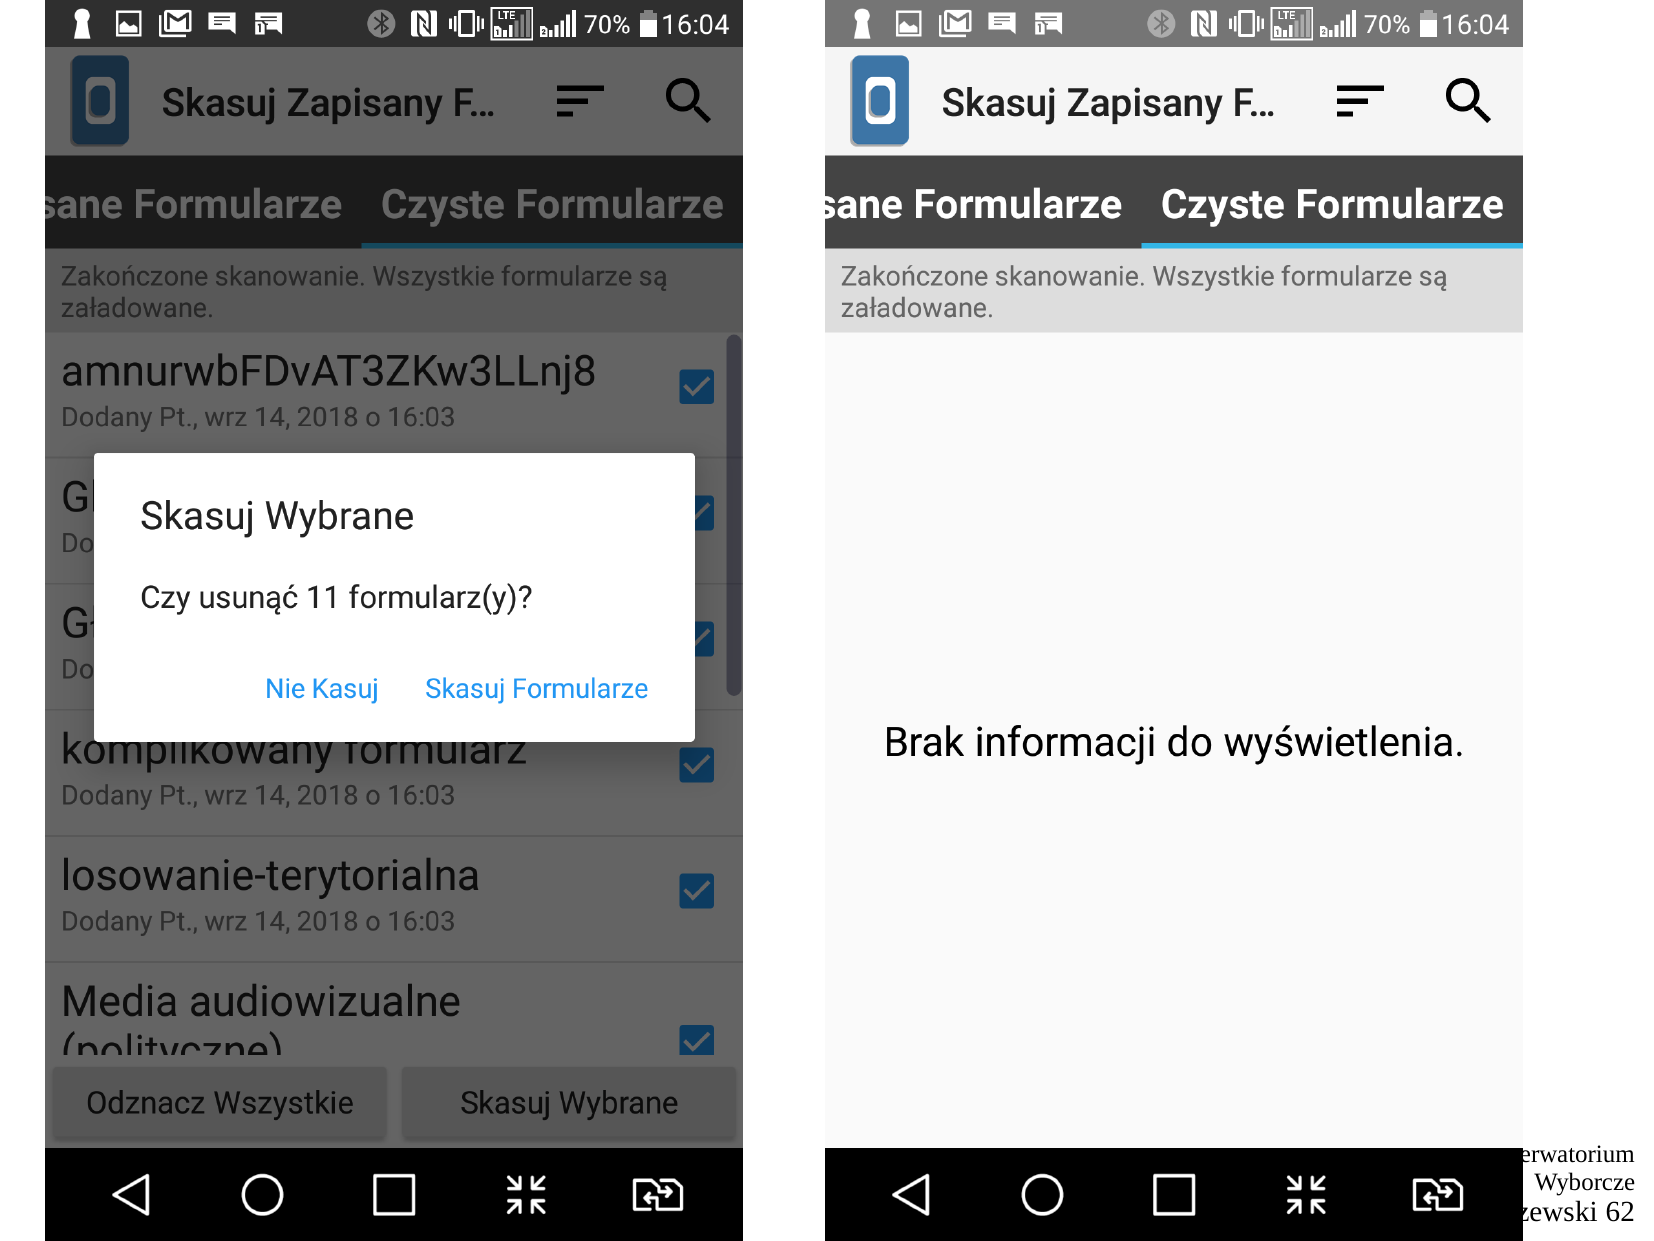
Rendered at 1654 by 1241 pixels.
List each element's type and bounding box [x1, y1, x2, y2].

picture [825, 0, 1523, 1241]
picture [45, 0, 743, 1241]
